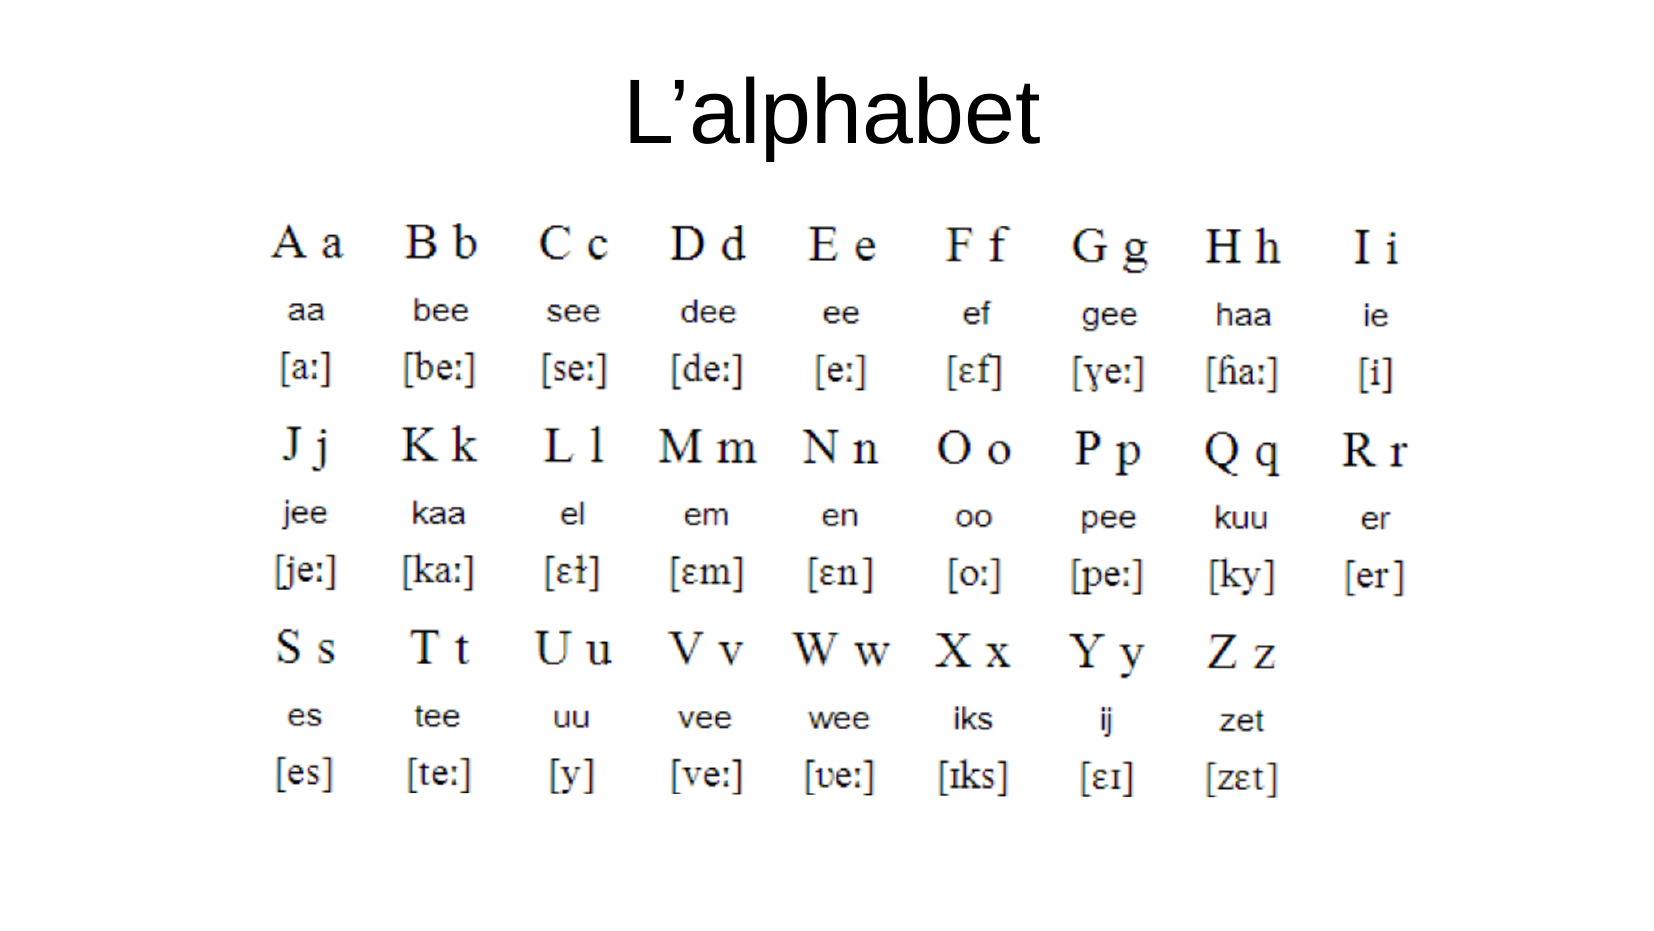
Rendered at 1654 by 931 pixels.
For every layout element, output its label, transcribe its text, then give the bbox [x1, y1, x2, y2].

title L’alphabet [88, 29, 1577, 185]
picture [265, 221, 1409, 798]
